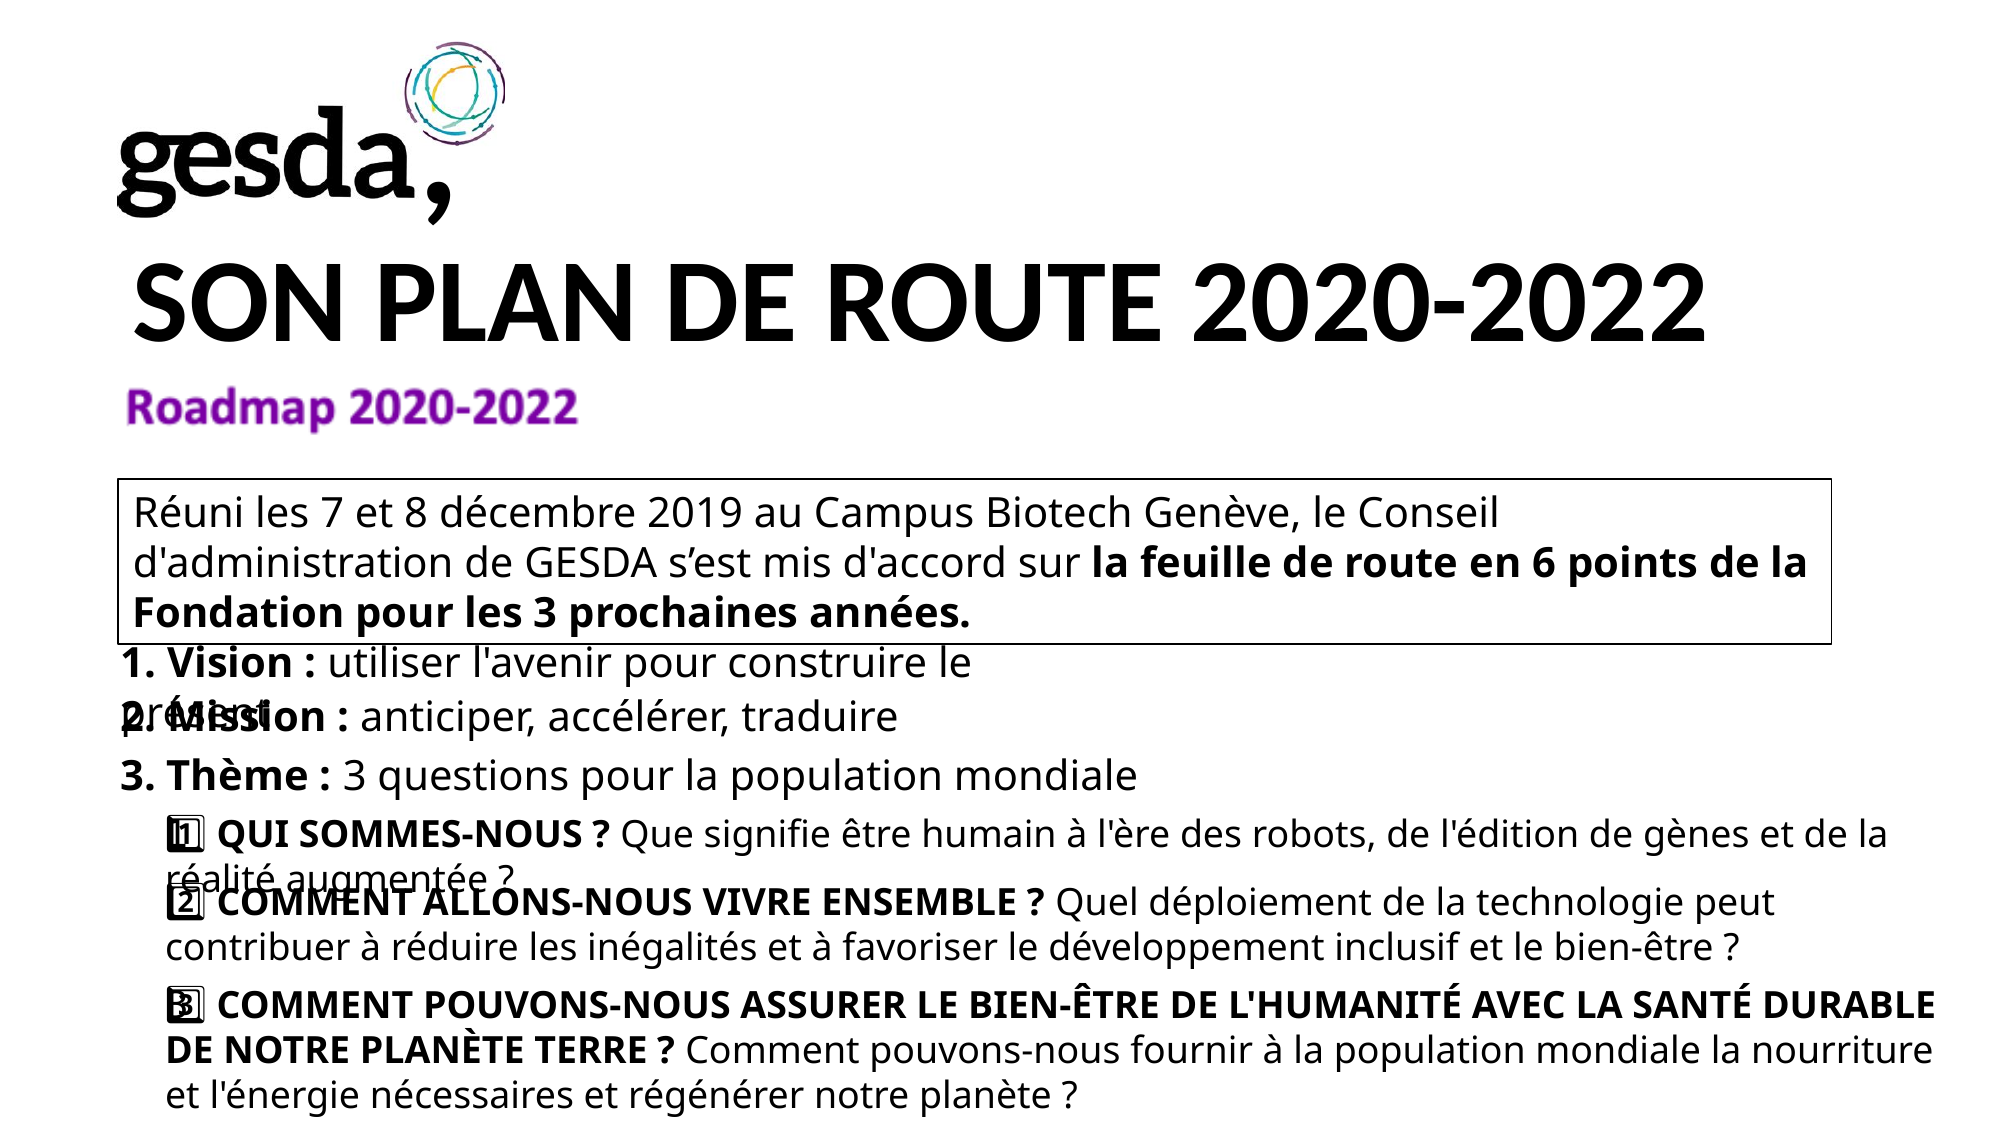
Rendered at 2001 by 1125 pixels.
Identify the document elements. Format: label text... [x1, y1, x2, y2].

text_box Réuni les 7 et 8 décembre 2019 au Campus Biotech Genève, le Conseil d'administration de GESDA s’est mis d'accord sur la feuille de route en 6 points de la Fondation pour les 3 prochaines années. [117, 478, 1832, 644]
text_box 2️⃣ COMMENT ALLONS-NOUS VIVRE ENSEMBLE ? Quel déploiement de la technologie peut contribuer à réduire les inégalités et à favoriser le développement inclusif et le bien-être ? [150, 870, 1897, 973]
text_box 3️⃣ COMMENT POUVONS-NOUS ASSURER LE BIEN-ÊTRE DE L'HUMANITÉ AVEC LA SANTÉ DURABLE DE NOTRE PLANÈTE TERRE ? Comment pouvons-nous fournir à la population mondiale la nourriture et l'énergie nécessaires et régénérer notre planète ? [149, 973, 1960, 1124]
picture [117, 359, 606, 454]
text_box 1️⃣ QUI SOMMES-NOUS ? Que signifie être humain à l'ère des robots, de l'édition de gènes et de la réalité augmentée ? [150, 802, 2000, 908]
text_box 2. Mission : anticiper, accélérer, traduire [105, 682, 1106, 741]
text_box 3. Thème : 3 questions pour la population mondiale [105, 741, 1915, 807]
text_box , SON PLAN DE ROUTE 2020-2022 [117, 60, 1883, 375]
text_box 1. Vision : utiliser l'avenir pour construire le présent [105, 628, 1106, 682]
picture [117, 28, 505, 60]
